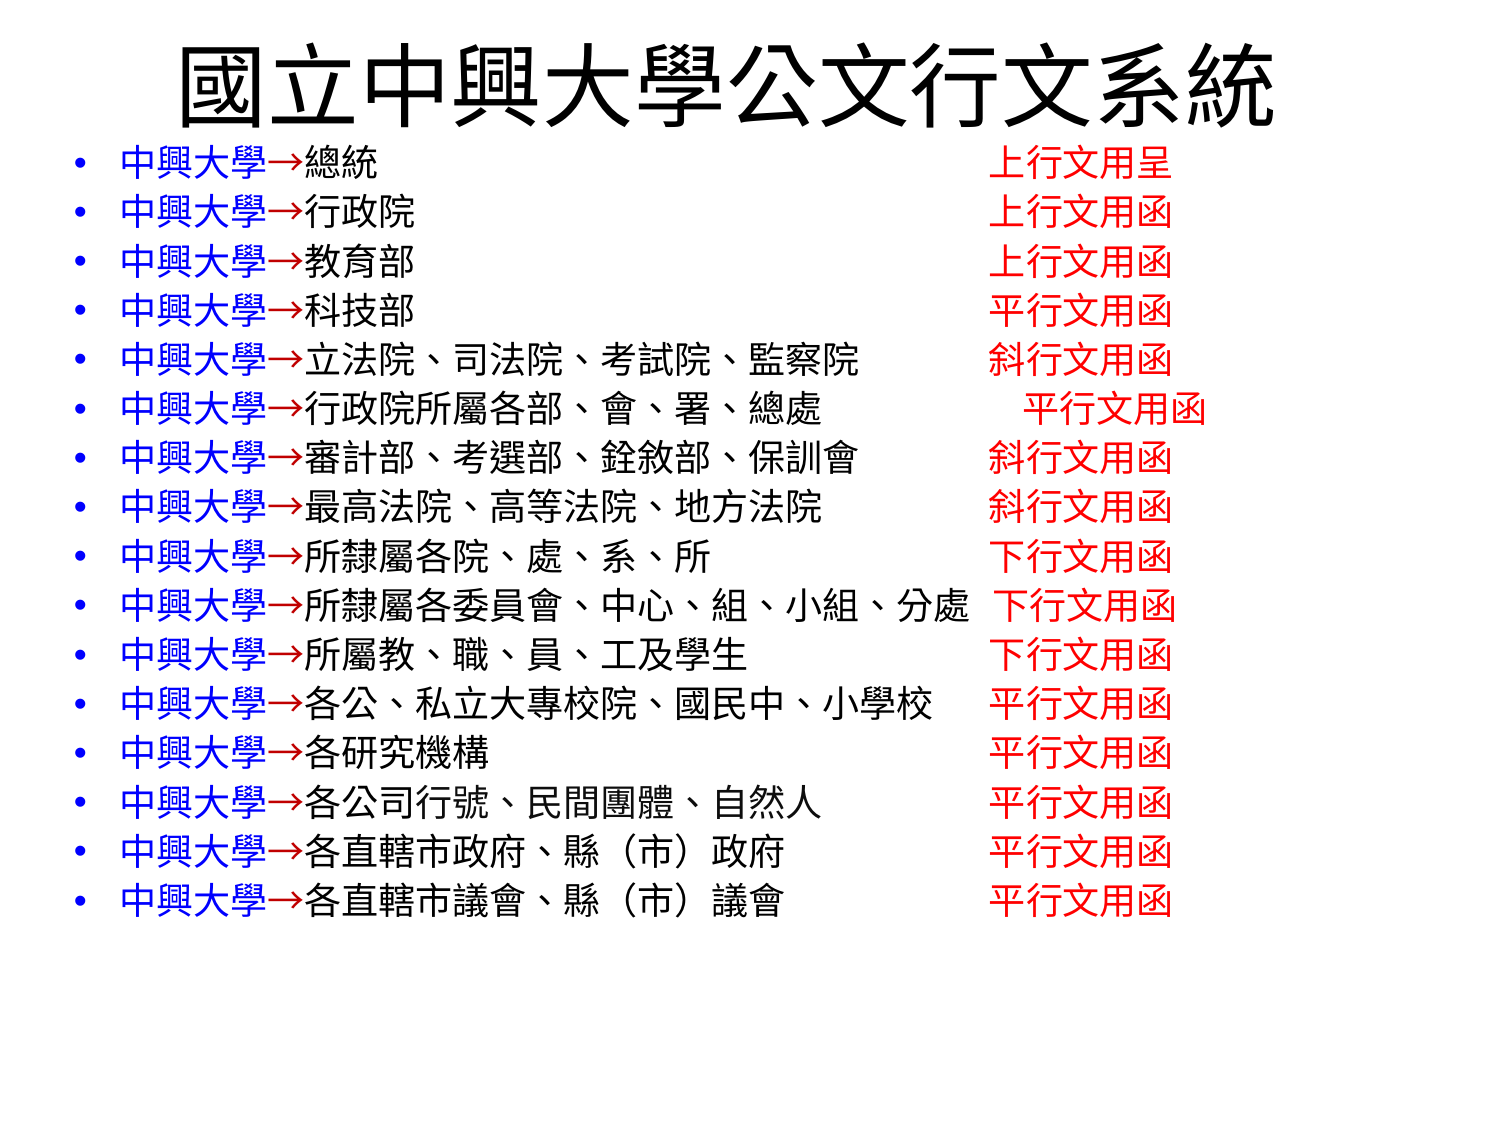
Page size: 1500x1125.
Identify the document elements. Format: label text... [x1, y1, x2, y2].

title 國立中興大學公文行文系統 [53, 19, 1400, 149]
list 中興大學→總統 上行文用呈 中興大學→行政院 上行文用函 中興大學→教育部 上行文用函 中興大學→科技部 平行文用函 中興大學→立法院、司法院、考試院、監察院 斜行文用函 中興大學→行政院所屬各部、會、署、總處 平行文用函 中興大學→審計部、考選部、銓敘部、保訓會 斜行文用函 中興大學→最高法院、高等法院、地方法院 斜行文用函 中興大學→所隸屬各院、處、系、所 下行文用函 中興大學→所隸屬各委員會、中心、組、小組、分處 下行文用函 中興大學→所屬教、職、員、工及學生 下行文用函 中興大學→各公、私立大專校院、國民中、小學校 平行文用函 中興大學→各研究機構 平行文用函 中興大學→各公司行號、民間團體、自然人 平行文用函 中興大學→各直轄市政府、縣（市）政府 平行文用函 中興大學→各直轄市議會、縣（市）議會 平行文用函 [58, 137, 1471, 1083]
